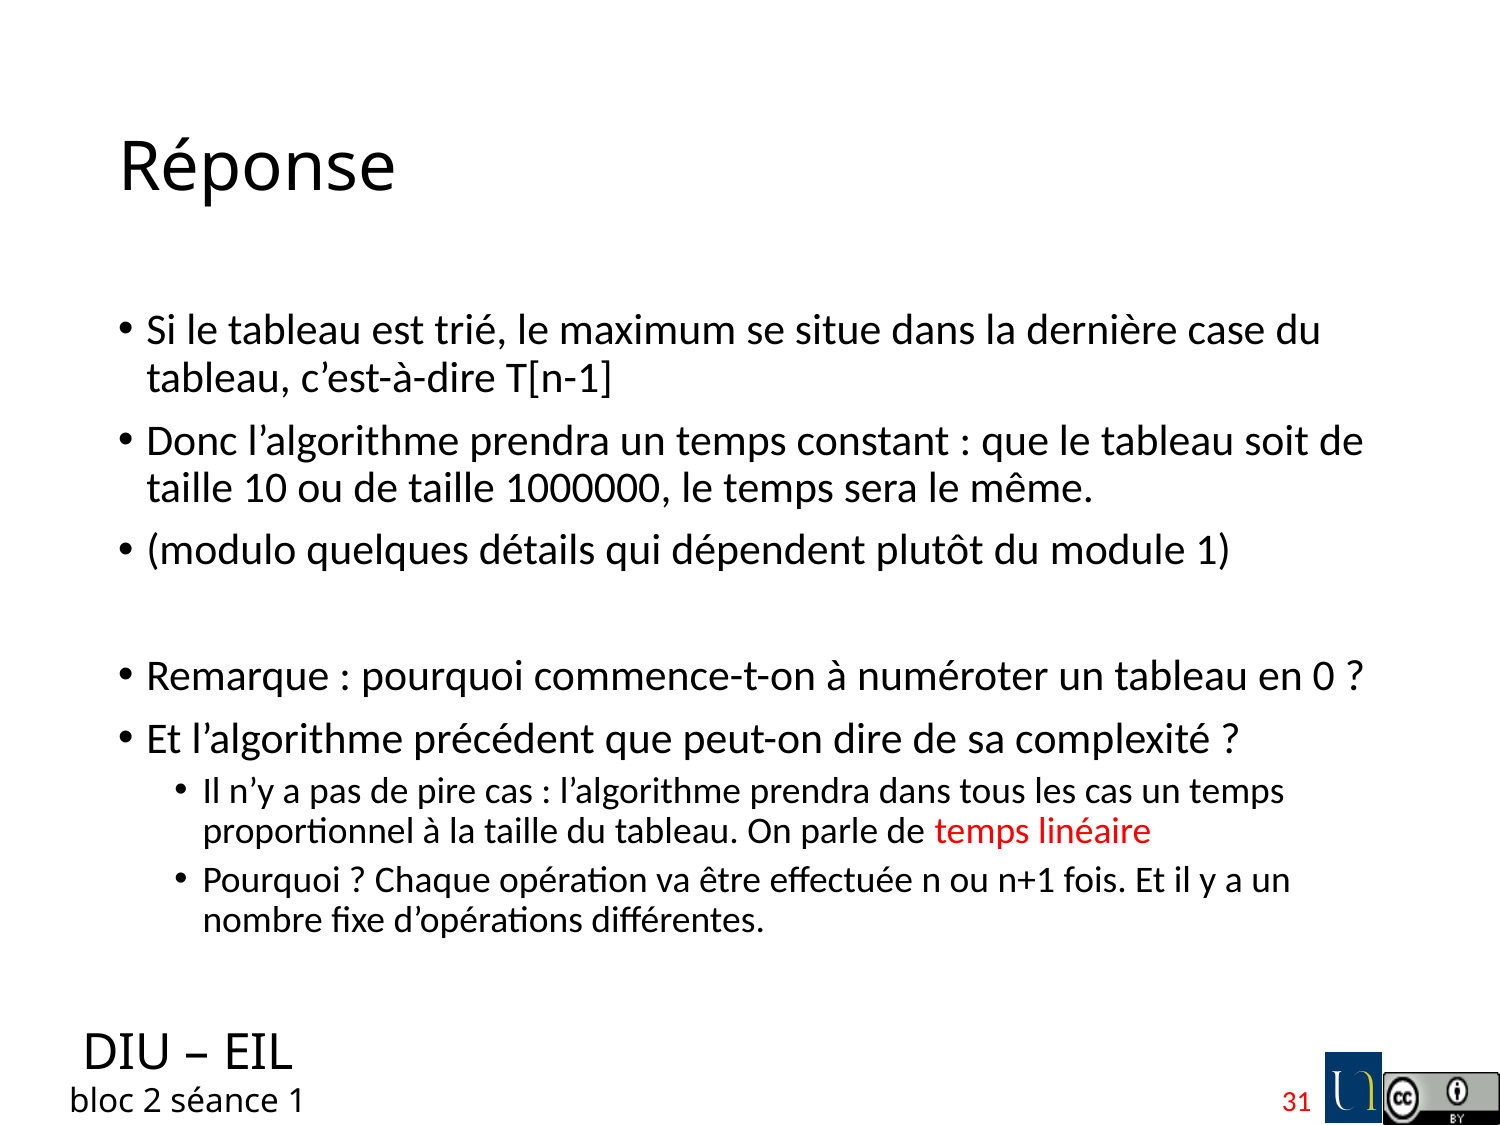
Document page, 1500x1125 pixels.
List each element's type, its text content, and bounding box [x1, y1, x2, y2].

title Réponse [103, 59, 1397, 278]
list Si le tableau est trié, le maximum se situe dans la dernière case du tableau, c’est-à-dire T[n-1] Donc l’algorithme prendra un temps constant : que le tableau soit de taille 10 ou de taille 1000000, le temps sera le même. (modulo quelques détails qui dépendent plutôt du module 1) Remarque : pourquoi commence-t-on à numéroter un tableau en 0 ? Et l’algorithme précédent que peut-on dire de sa complexité ? Il n’y a pas de pire cas : l’algorithme prendra dans tous les cas un temps proportionnel à la taille du tableau. On parle de temps linéaire Pourquoi ? Chaque opération va être effectuée n ou n+1 fois. Et il y a un nombre fixe d’opérations différentes. [103, 299, 1397, 1014]
slide_number <numéro> [1240, 1070, 1327, 1125]
picture [1383, 1072, 1500, 1125]
picture [1325, 1052, 1382, 1123]
